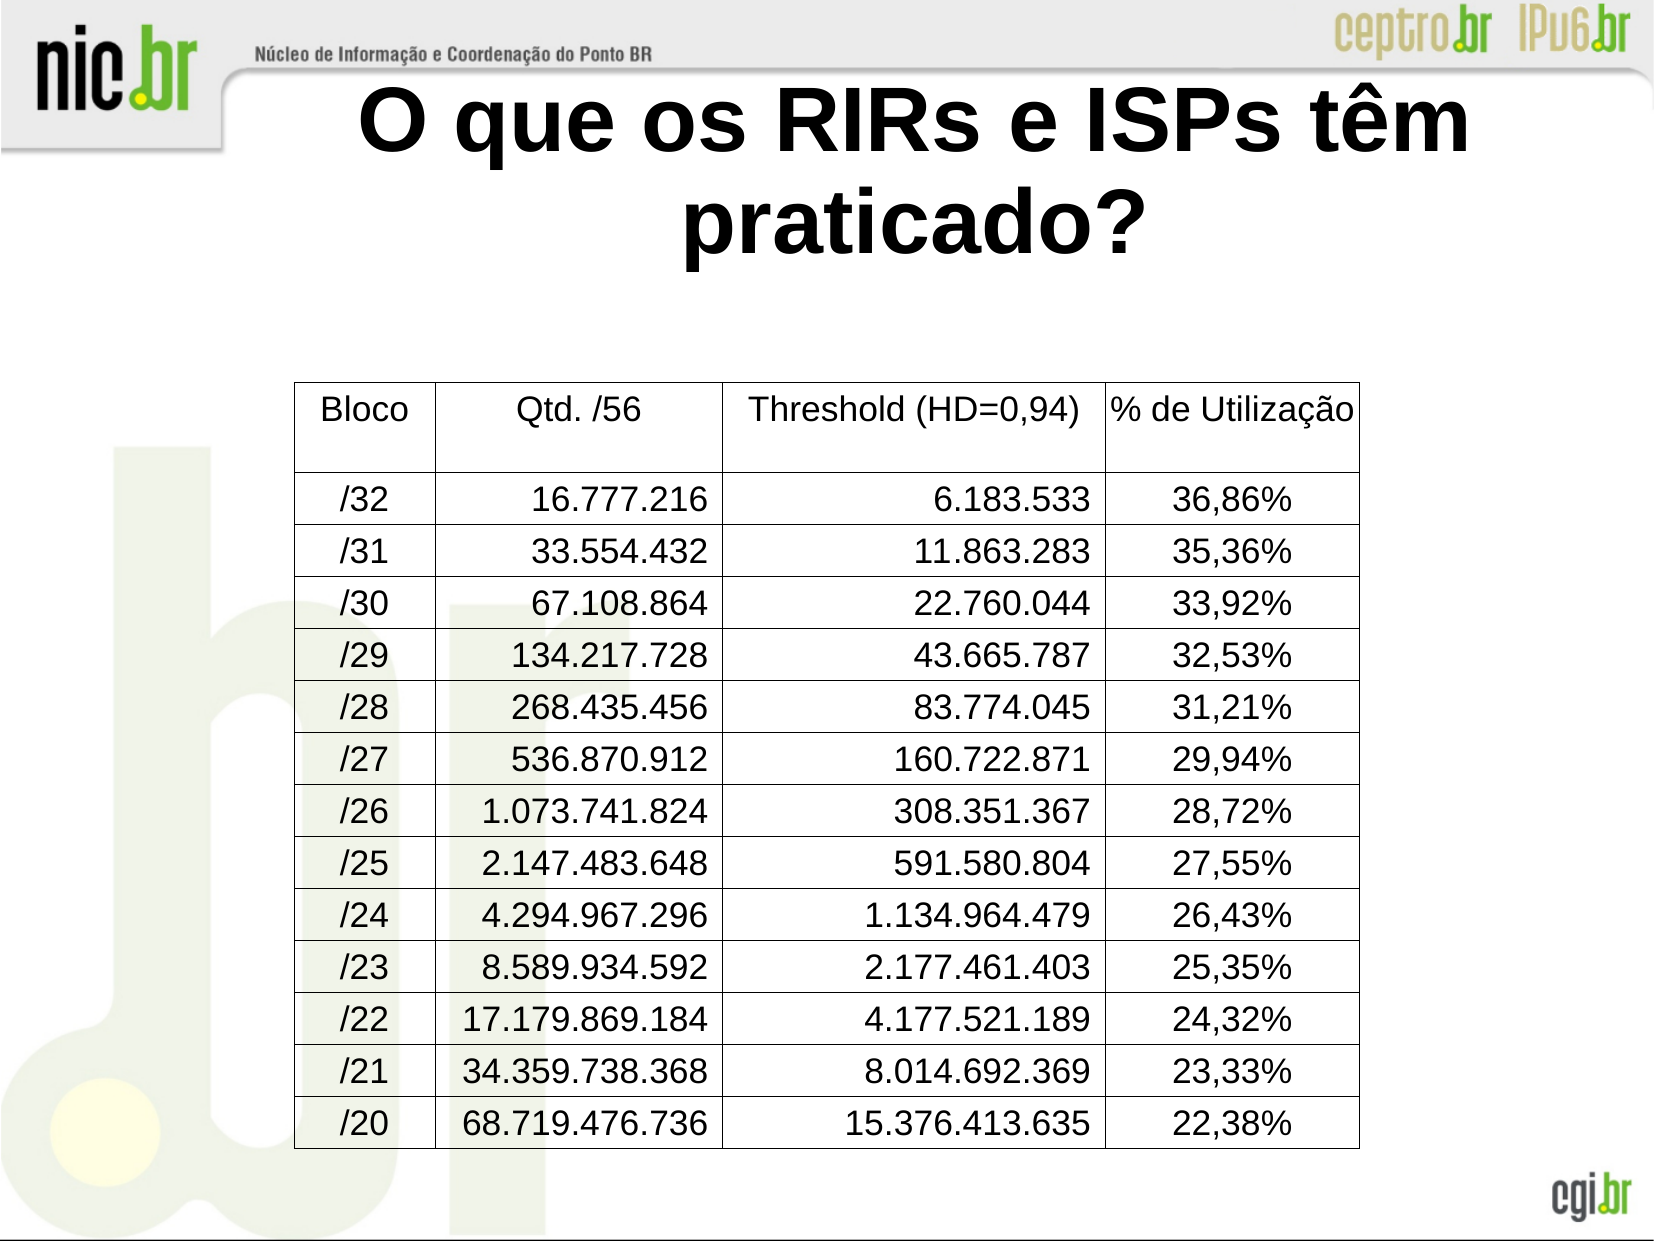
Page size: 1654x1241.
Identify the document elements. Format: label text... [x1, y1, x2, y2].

table_cell 35,36% [1106, 525, 1359, 576]
table_header Bloco [295, 383, 435, 472]
table_cell 26,43% [1106, 889, 1359, 940]
table_cell 43.665.787 [723, 629, 1105, 680]
table_cell 268.435.456 [436, 681, 722, 732]
table_cell 83.774.045 [723, 681, 1105, 732]
table_cell 4.294.967.296 [436, 889, 722, 940]
table_cell 1.073.741.824 [436, 785, 722, 836]
table_cell 160.722.871 [723, 733, 1105, 784]
table_cell 34.359.738.368 [436, 1045, 722, 1096]
table_cell 8.014.692.369 [723, 1045, 1105, 1096]
table_cell 6.183.533 [723, 473, 1105, 524]
table_header % de Utilização [1106, 383, 1359, 472]
table_cell 29,94% [1106, 733, 1359, 784]
table_cell 1.134.964.479 [723, 889, 1105, 940]
table_cell 36,86% [1106, 473, 1359, 524]
table_cell /20 [295, 1097, 435, 1148]
table_cell /23 [295, 941, 435, 992]
table_cell 11.863.283 [723, 525, 1105, 576]
table_cell 23,33% [1106, 1045, 1359, 1096]
table_cell /31 [295, 525, 435, 576]
table_cell /30 [295, 577, 435, 628]
table_cell /29 [295, 629, 435, 680]
table_cell 17.179.869.184 [436, 993, 722, 1044]
picture [0, 0, 1654, 1241]
table_cell 8.589.934.592 [436, 941, 722, 992]
table_cell 15.376.413.635 [723, 1097, 1105, 1148]
table_cell 134.217.728 [436, 629, 722, 680]
table_header Qtd. /56 [436, 383, 722, 472]
table_cell 27,55% [1106, 837, 1359, 888]
table_cell 28,72% [1106, 785, 1359, 836]
table_cell 68.719.476.736 [436, 1097, 722, 1148]
text_box O que os RIRs e ISPs têm praticado? [177, 62, 1654, 180]
table_cell 4.177.521.189 [723, 993, 1105, 1044]
table_cell 2.147.483.648 [436, 837, 722, 888]
table_header Threshold (HD=0,94) [723, 383, 1105, 472]
table_cell 31,21% [1106, 681, 1359, 732]
table_cell 2.177.461.403 [723, 941, 1105, 992]
table_cell /22 [295, 993, 435, 1044]
table_cell /21 [295, 1045, 435, 1096]
table_cell 16.777.216 [436, 473, 722, 524]
table_cell 67.108.864 [436, 577, 722, 628]
table_cell 308.351.367 [723, 785, 1105, 836]
table_cell /26 [295, 785, 435, 836]
table_cell 24,32% [1106, 993, 1359, 1044]
table_cell /24 [295, 889, 435, 940]
table_cell 25,35% [1106, 941, 1359, 992]
table_cell 536.870.912 [436, 733, 722, 784]
table_cell /32 [295, 473, 435, 524]
table_cell 591.580.804 [723, 837, 1105, 888]
table_cell 32,53% [1106, 629, 1359, 680]
table_cell 33.554.432 [436, 525, 722, 576]
table_cell 33,92% [1106, 577, 1359, 628]
table_cell /28 [295, 681, 435, 732]
table_cell 22.760.044 [723, 577, 1105, 628]
table_cell /27 [295, 733, 435, 784]
table_cell /25 [295, 837, 435, 888]
table_cell 22,38% [1106, 1097, 1359, 1148]
